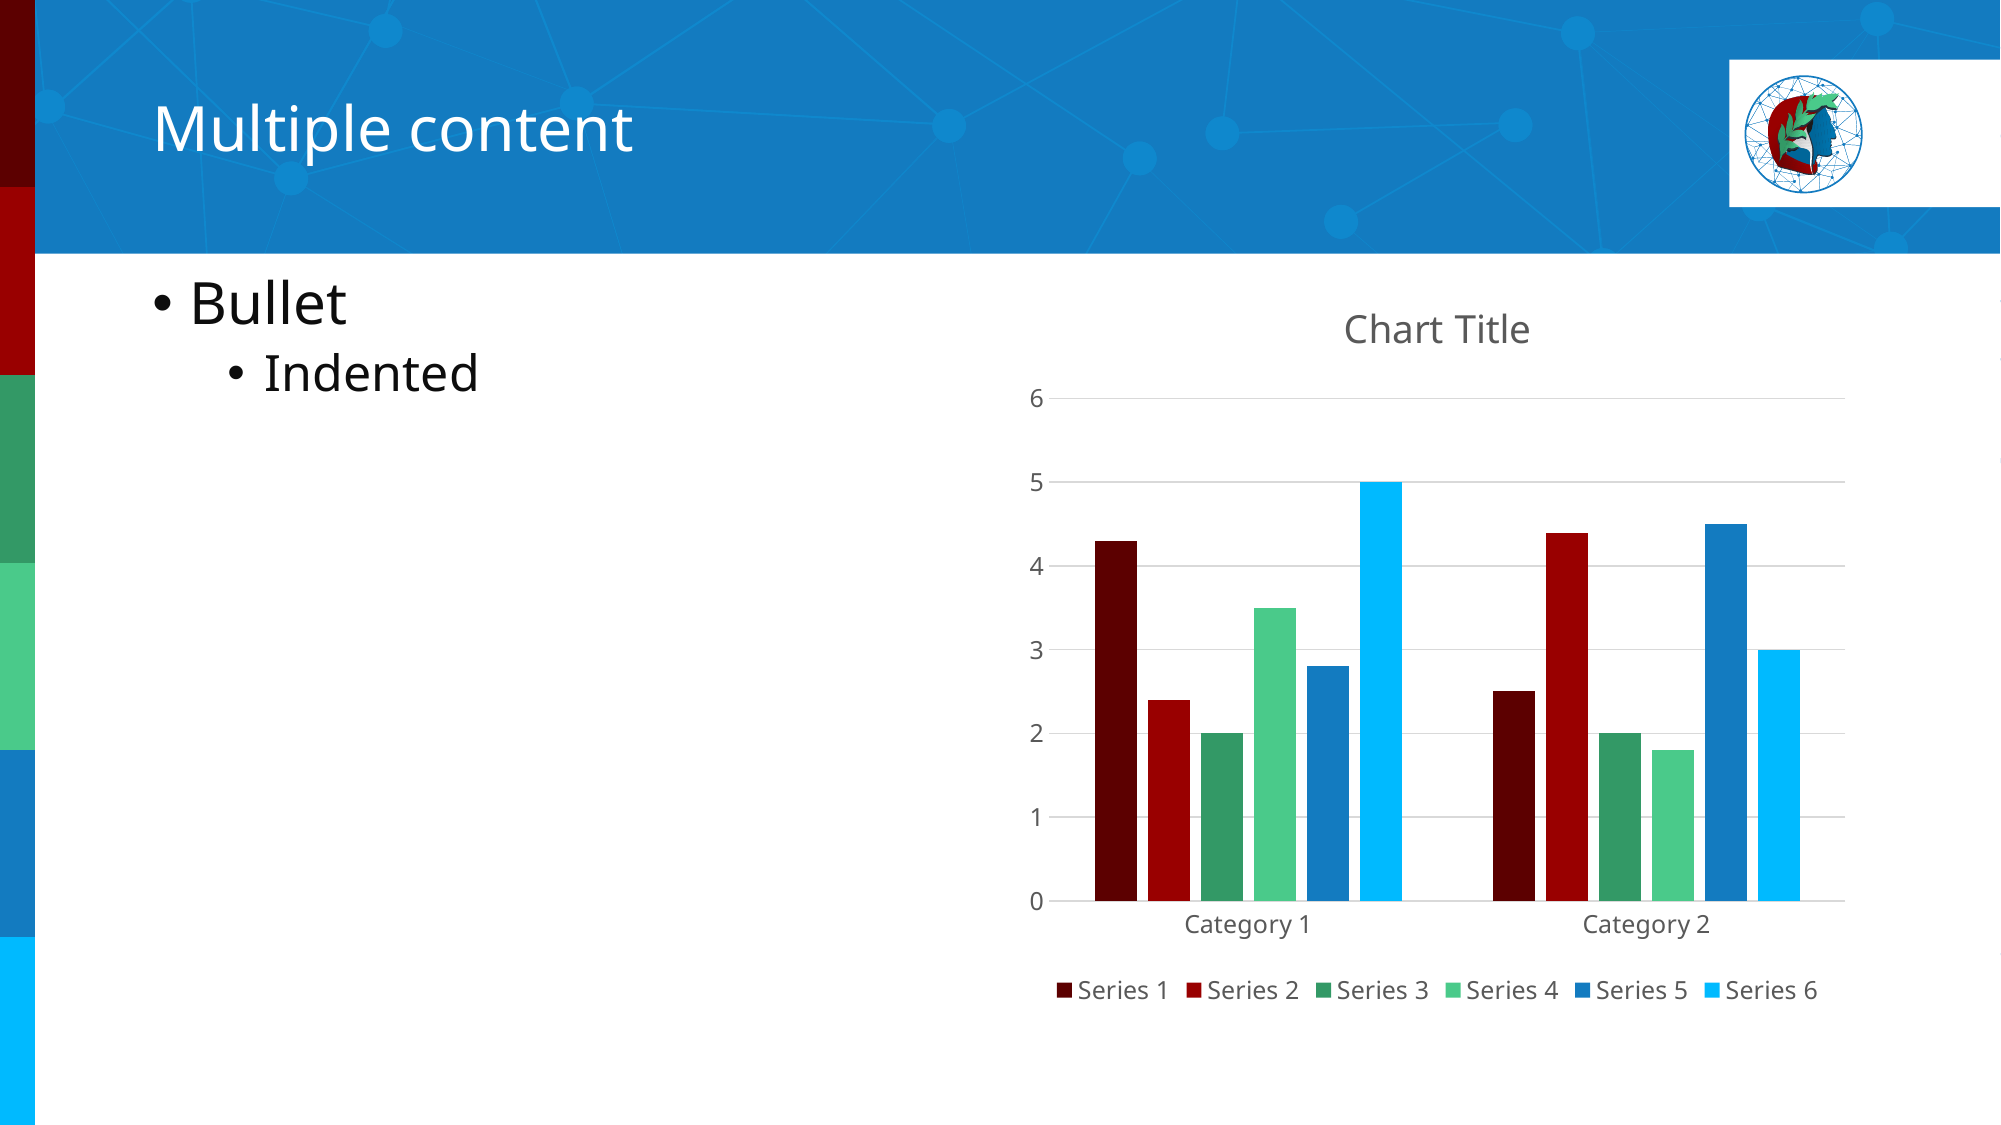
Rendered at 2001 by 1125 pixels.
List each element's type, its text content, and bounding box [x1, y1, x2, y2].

list Bullet Indented [137, 267, 988, 1014]
chart [1012, 267, 1863, 1014]
title Multiple content [137, 22, 1708, 240]
